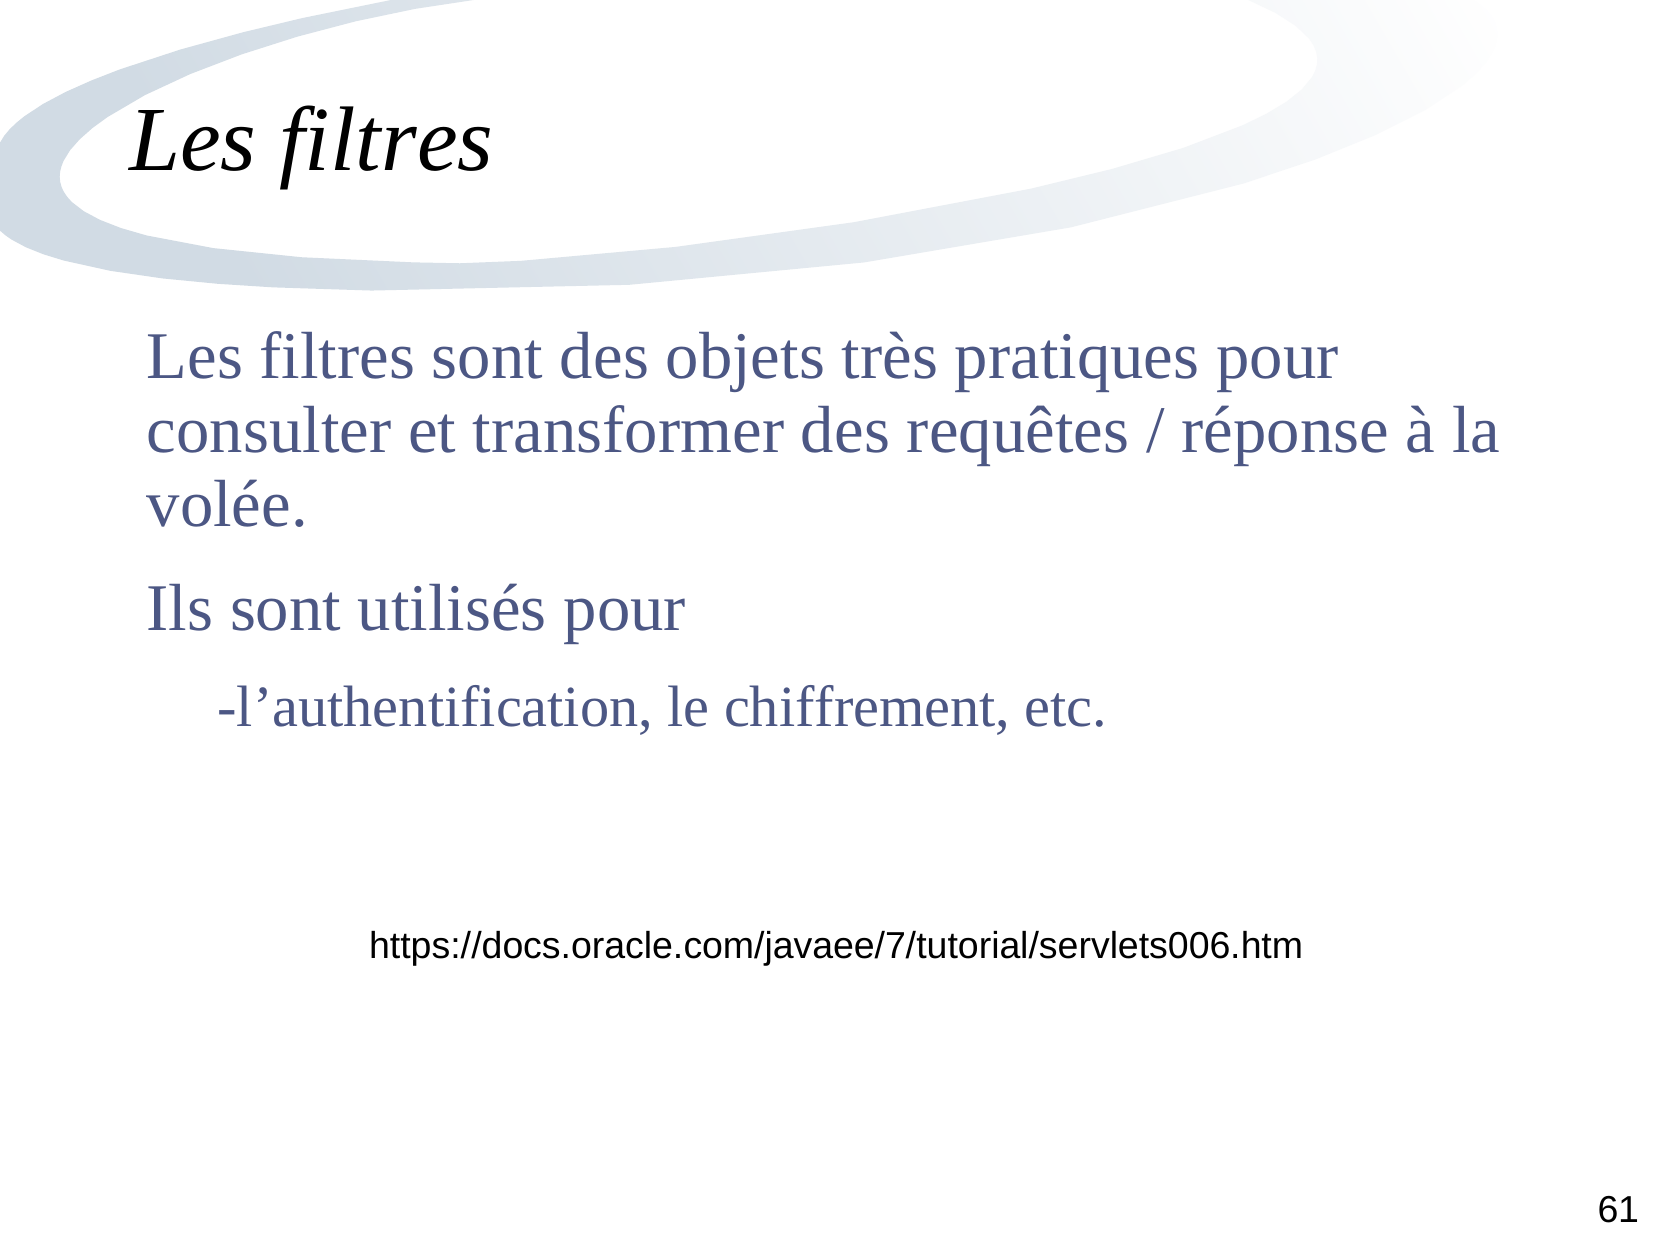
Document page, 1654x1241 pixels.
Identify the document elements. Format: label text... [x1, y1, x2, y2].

list Les filtres sont des objets très pratiques pour consulter et transformer des requêtes / réponse à la volée. Ils sont utilisés pour -l’authentification, le chiffrement, etc. [75, 318, 1595, 1176]
text_box https://docs.oracle.com/javaee/7/tutorial/servlets006.htm [354, 917, 1320, 975]
title Les filtres [129, 88, 1625, 191]
